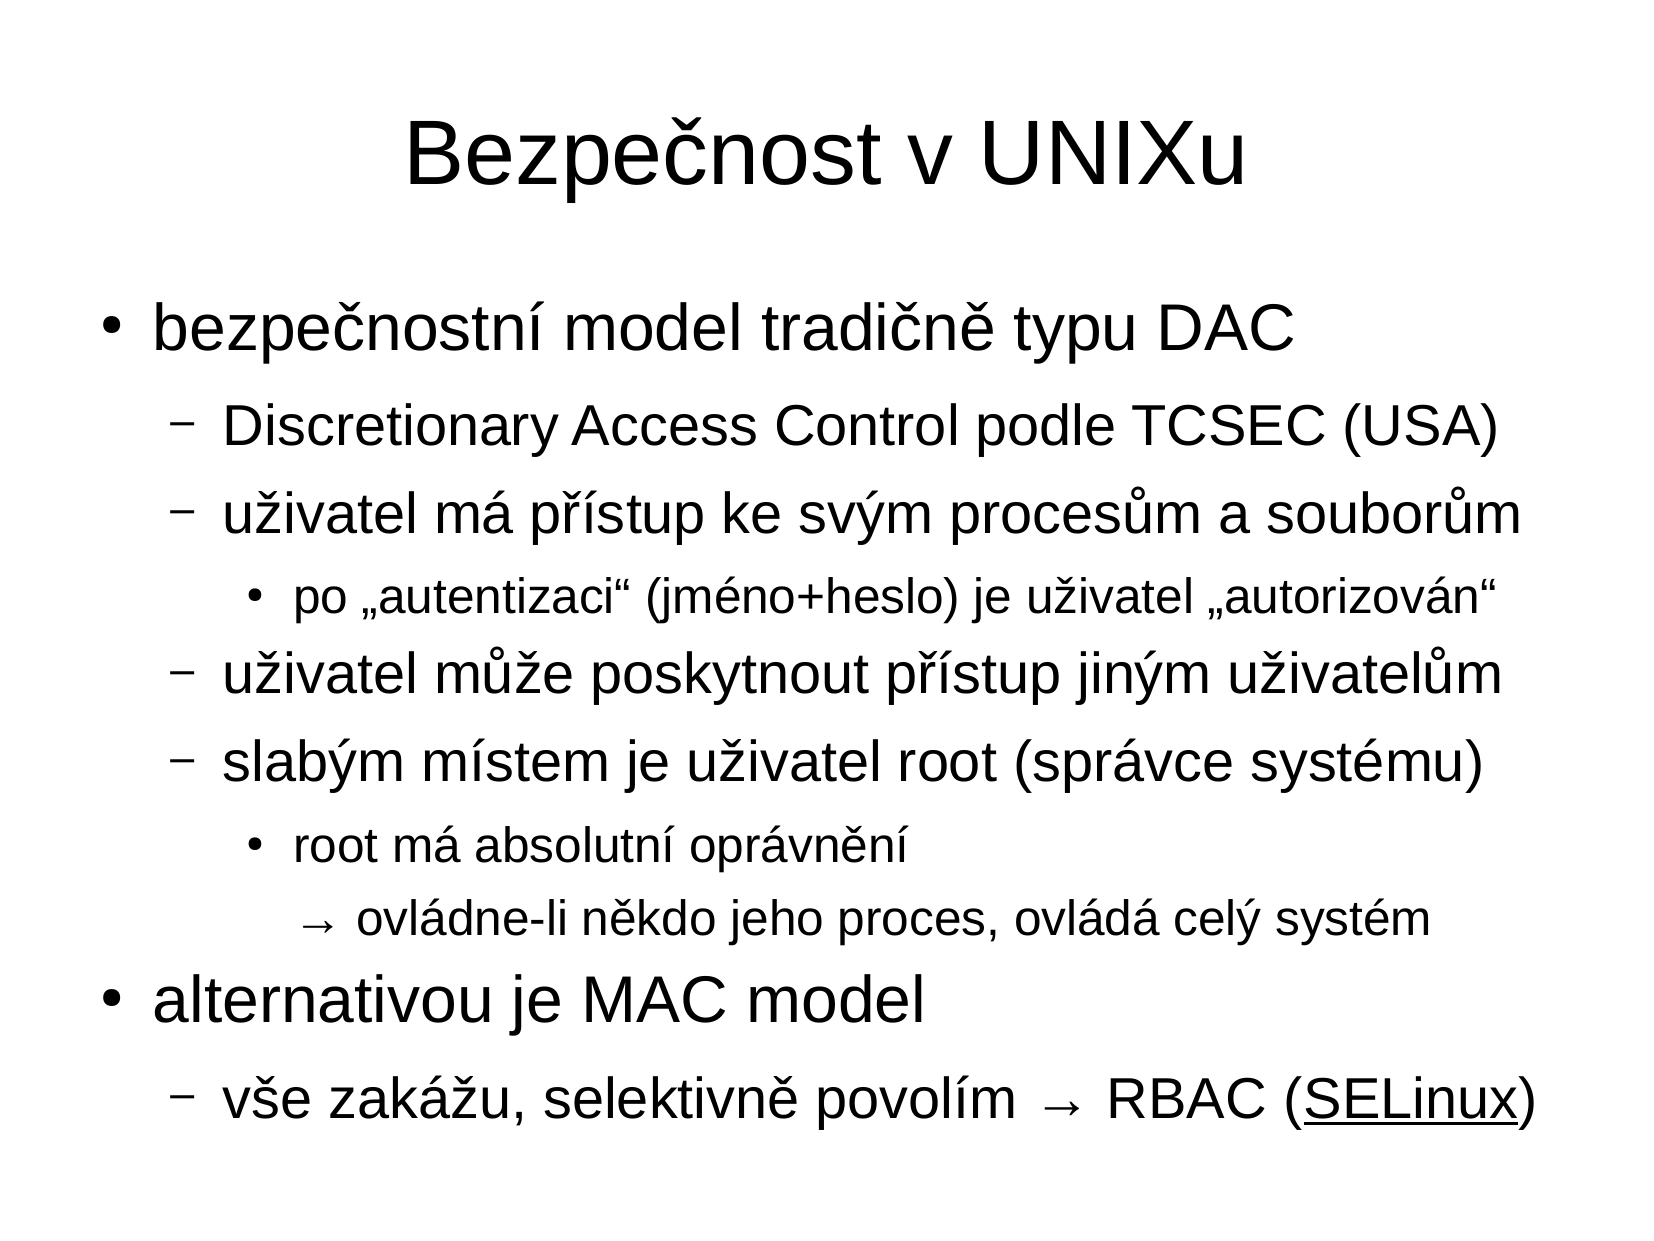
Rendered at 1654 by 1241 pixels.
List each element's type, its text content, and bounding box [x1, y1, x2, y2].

title Bezpečnost v UNIXu [82, 56, 1571, 250]
list bezpečnostní model tradičně typu DAC Discretionary Access Control podle TCSEC (USA) uživatel má přístup ke svým procesům a souborům po „autentizaci“ (jméno+heslo) je uživatel „autorizován“ uživatel může poskytnout přístup jiným uživatelům slabým místem je uživatel root (správce systému) root má absolutní oprávnění → ovládne-li někdo jeho proces, ovládá celý systém alternativou je MAC model vše zakážu, selektivně povolím → RBAC (SELinux) [82, 290, 1571, 1138]
